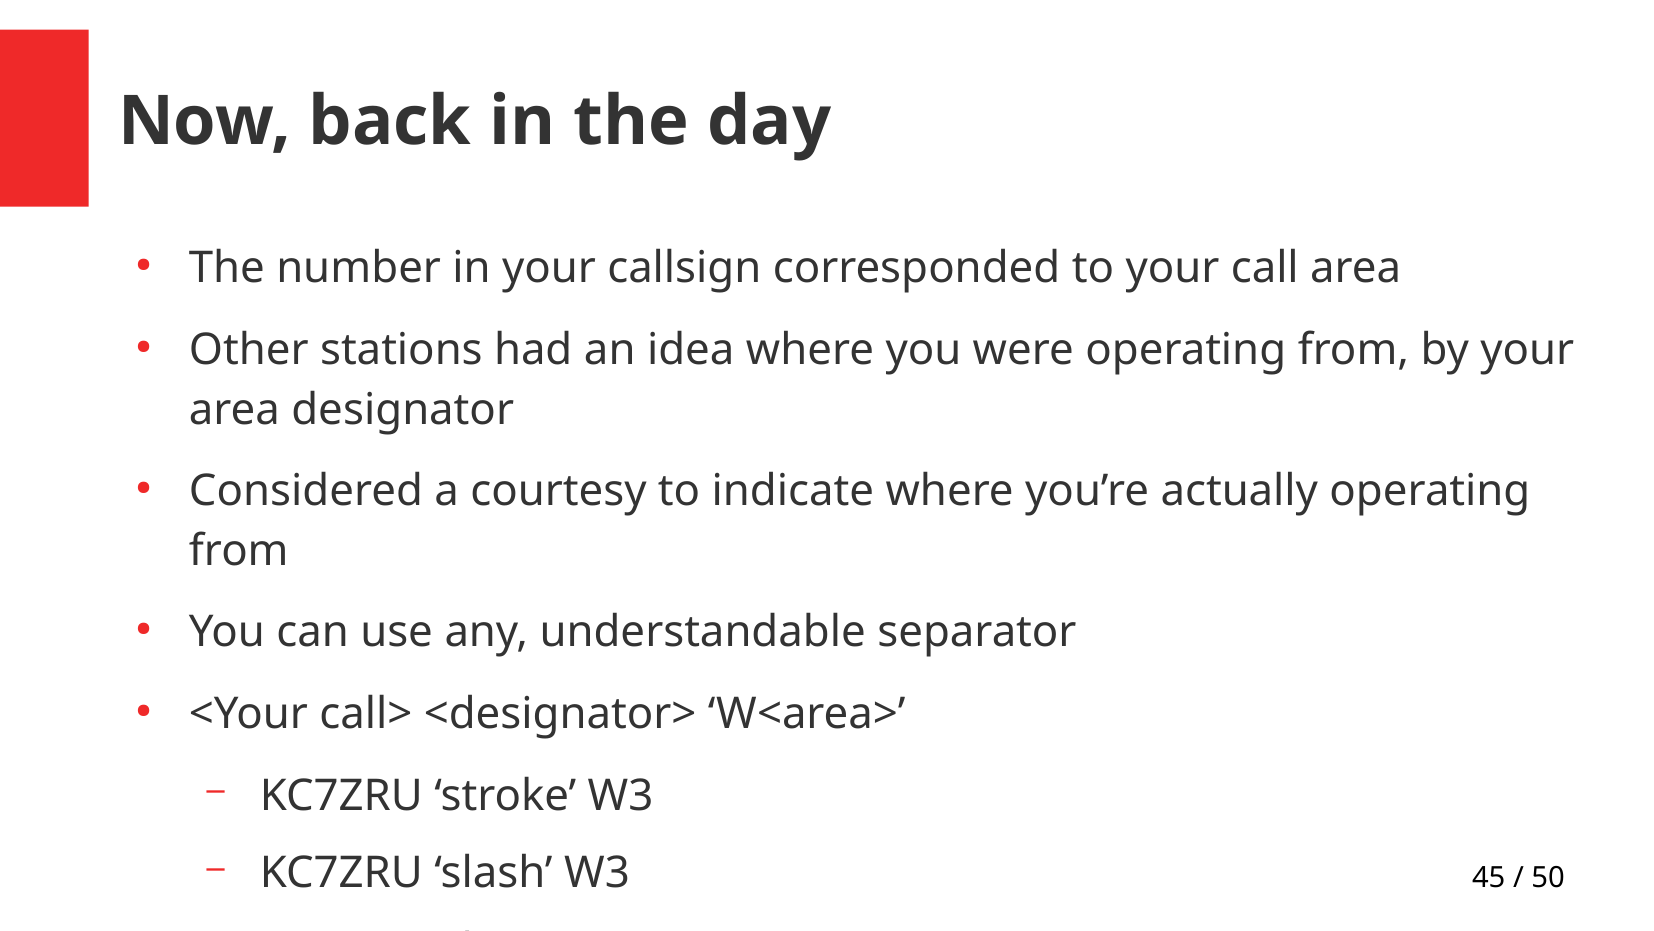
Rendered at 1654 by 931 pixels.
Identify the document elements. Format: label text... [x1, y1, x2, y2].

title Now, back in the day [118, 29, 1595, 207]
list The number in your callsign corresponded to your call area Other stations had an idea where you were operating from, by your area designator Considered a courtesy to indicate where you’re actually operating from You can use any, understandable separator <Your call> <designator> ‘W<area>’ KC7ZRU ‘stroke’ W3 KC7ZRU ‘slash’ W3 KC7ZRU ‘slant’ W3 [118, 236, 1595, 798]
